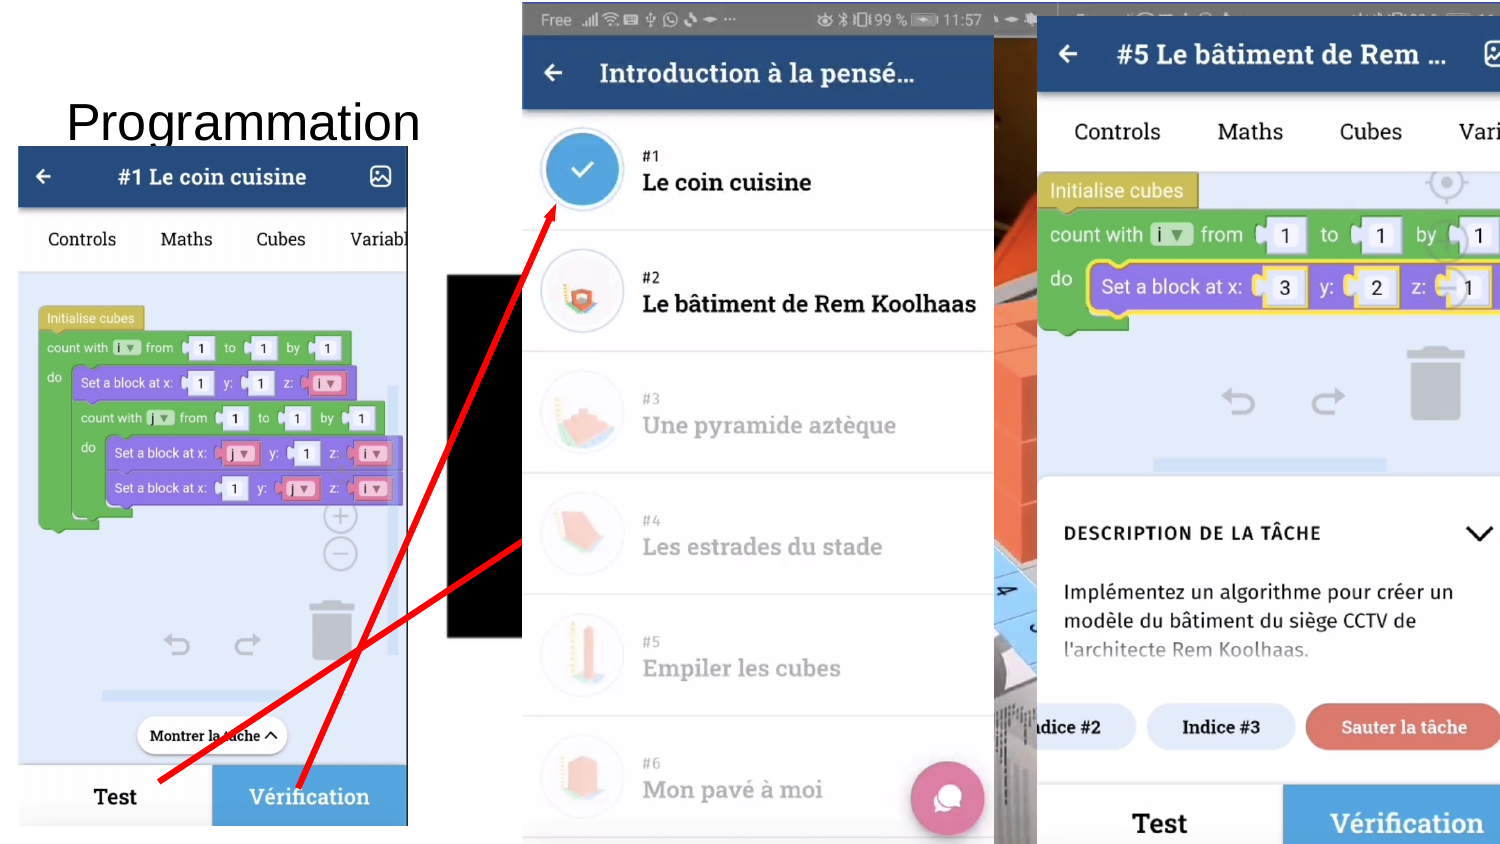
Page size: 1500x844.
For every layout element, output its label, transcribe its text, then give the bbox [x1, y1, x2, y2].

title Programmation [51, 72, 522, 167]
picture [18, 146, 408, 826]
picture [368, 550, 408, 639]
picture [430, 2, 1500, 844]
